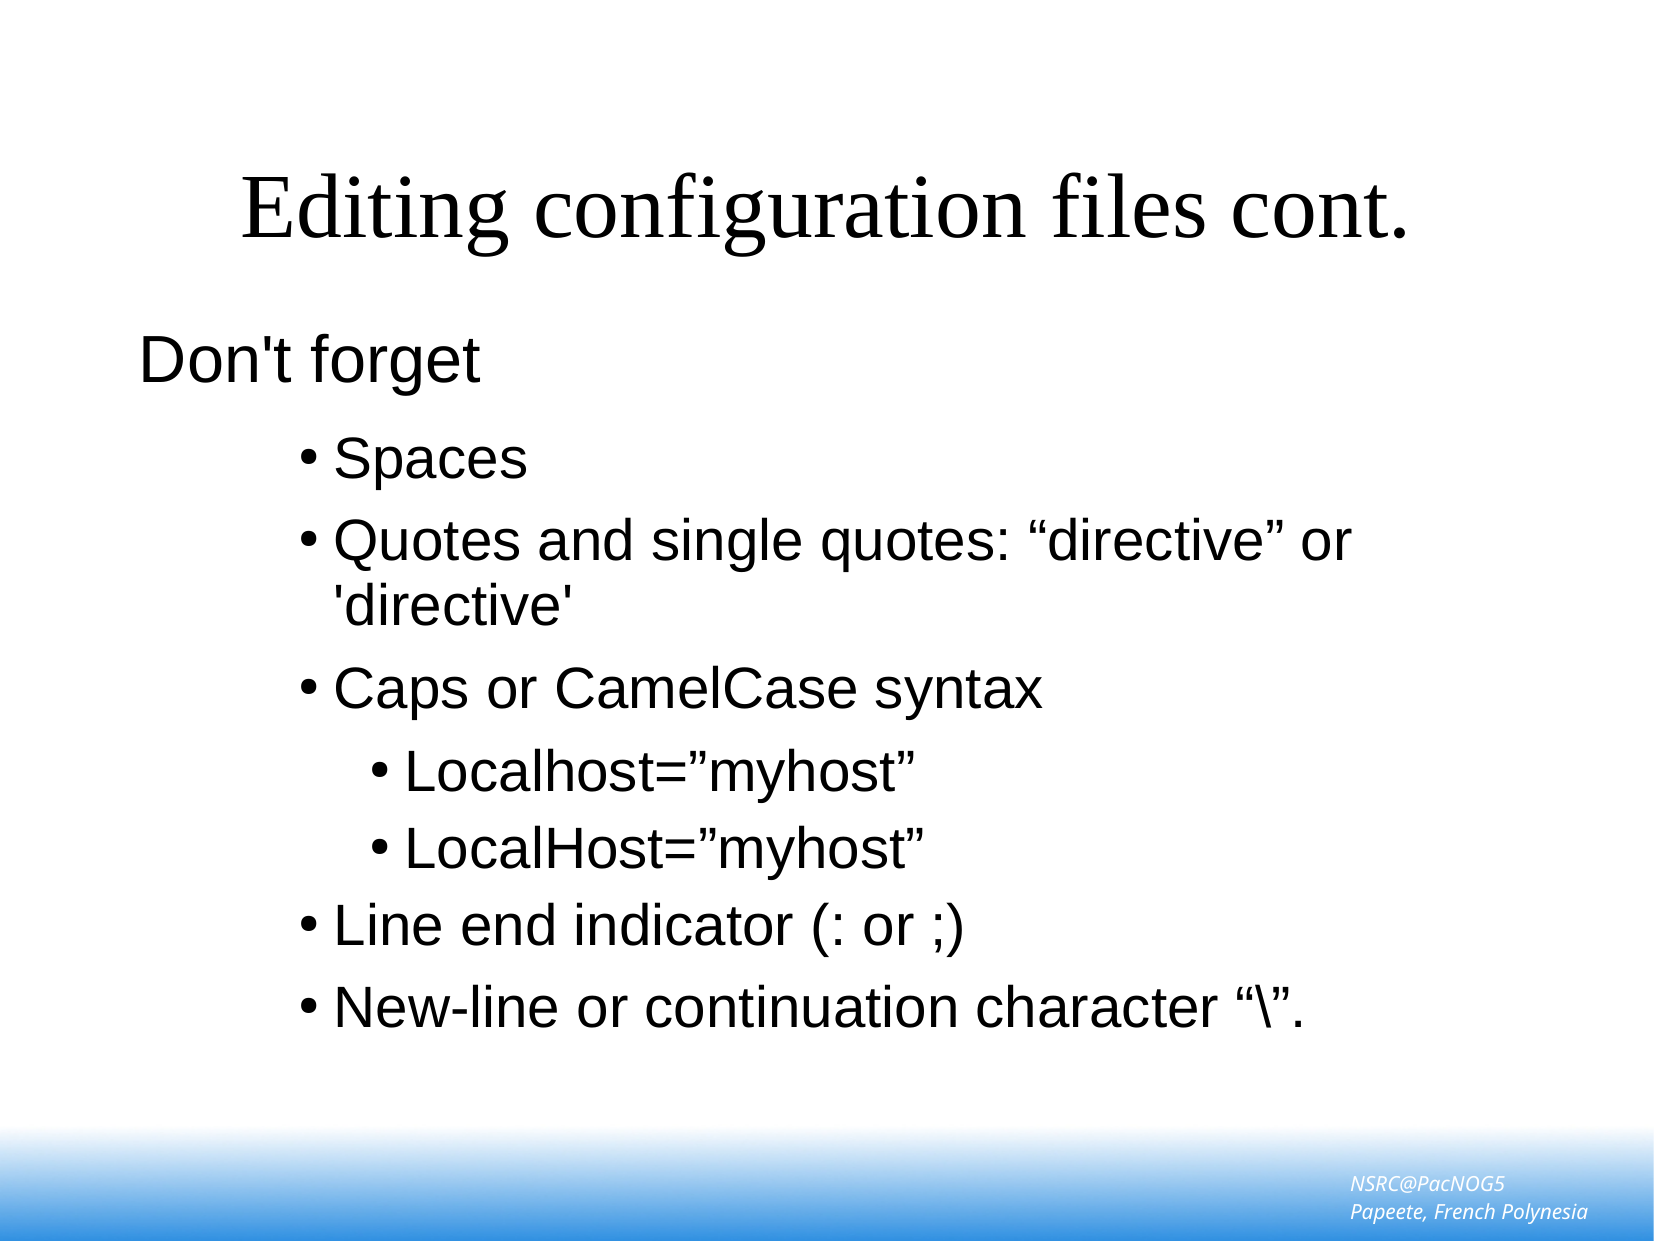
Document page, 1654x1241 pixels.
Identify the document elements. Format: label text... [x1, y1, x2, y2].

list Don't forget Spaces Quotes and single quotes: “directive” or 'directive' Caps or CamelCase syntax Localhost=”myhost” LocalHost=”myhost” Line end indicator (: or ;) New-line or continuation character “\”. [121, 327, 1534, 1117]
picture [0, 1124, 1654, 1241]
title Editing configuration files cont. [121, 102, 1534, 311]
